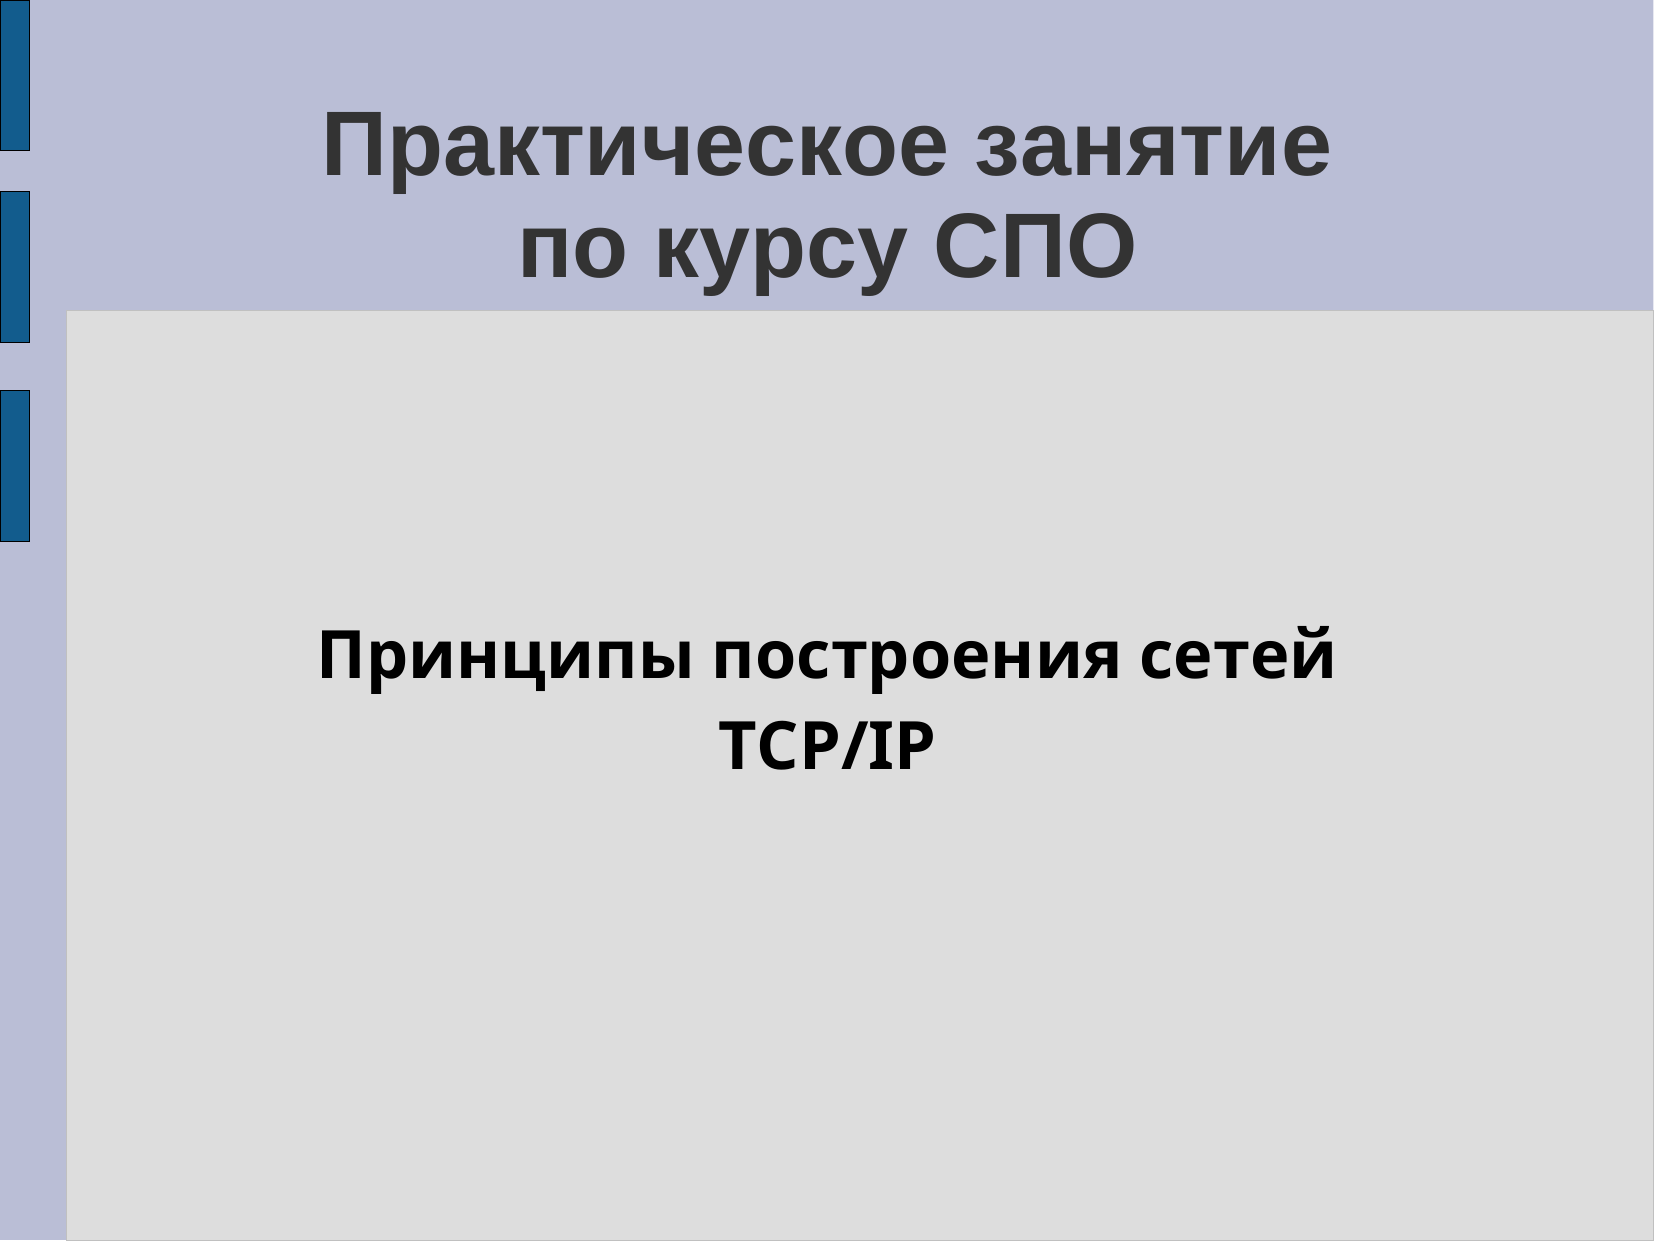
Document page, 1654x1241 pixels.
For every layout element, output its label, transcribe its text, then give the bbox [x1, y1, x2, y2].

subtitle Принципы построения сетей TCP/IP [121, 344, 1534, 1127]
title Практическое занятие по курсу СПО [121, 91, 1534, 299]
